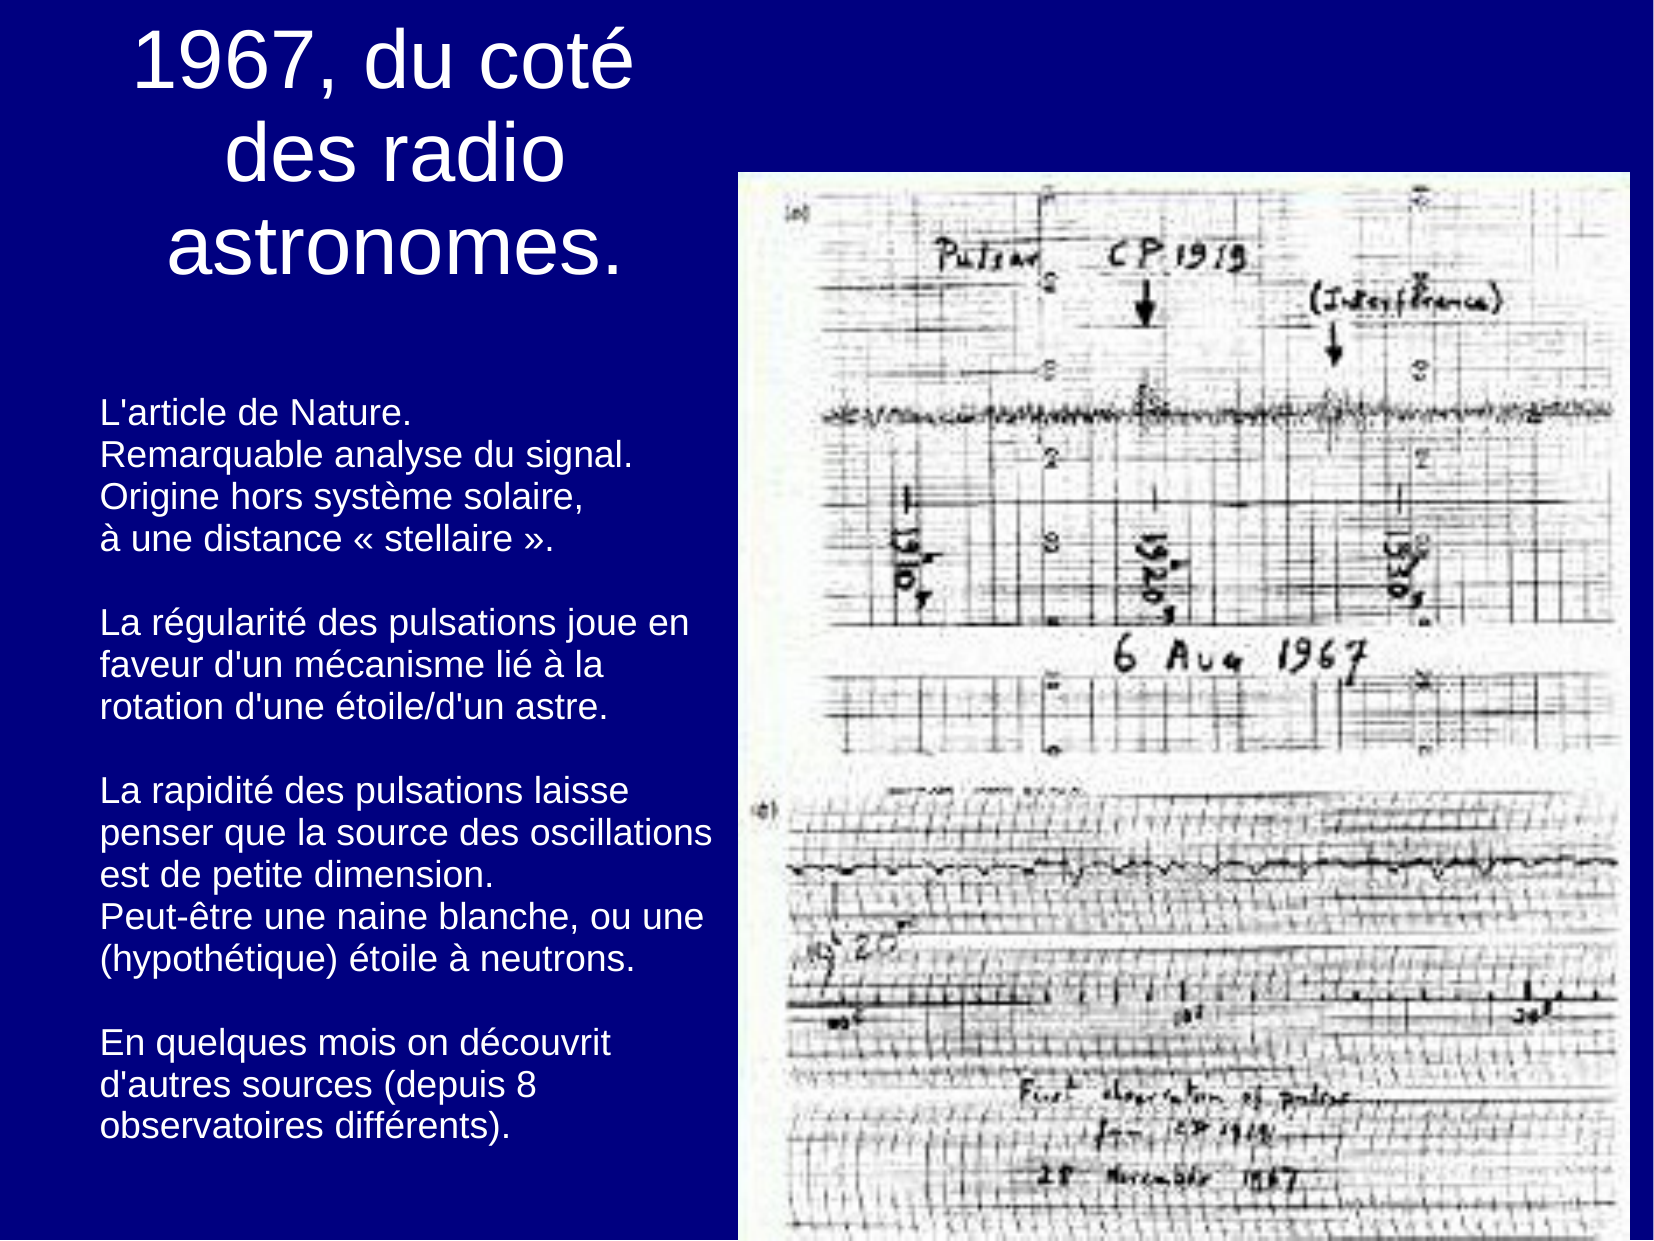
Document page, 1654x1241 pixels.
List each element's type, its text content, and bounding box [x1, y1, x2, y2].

picture [738, 172, 1630, 1241]
text_box L'article de Nature. Remarquable analyse du signal. Origine hors système solaire, à une distance « stellaire ». La régularité des pulsations joue en faveur d'un mécanisme lié à la rotation d'une étoile/d'un astre. La rapidité des pulsations laisse penser que la source des oscillations est de petite dimension. Peut-être une naine blanche, ou une (hypothétique) étoile à neutrons. En quelques mois on découvrit d'autres sources (depuis 8 observatoires différents). [84, 383, 739, 1198]
title 1967, du coté des radio astronomes. [82, 13, 709, 293]
